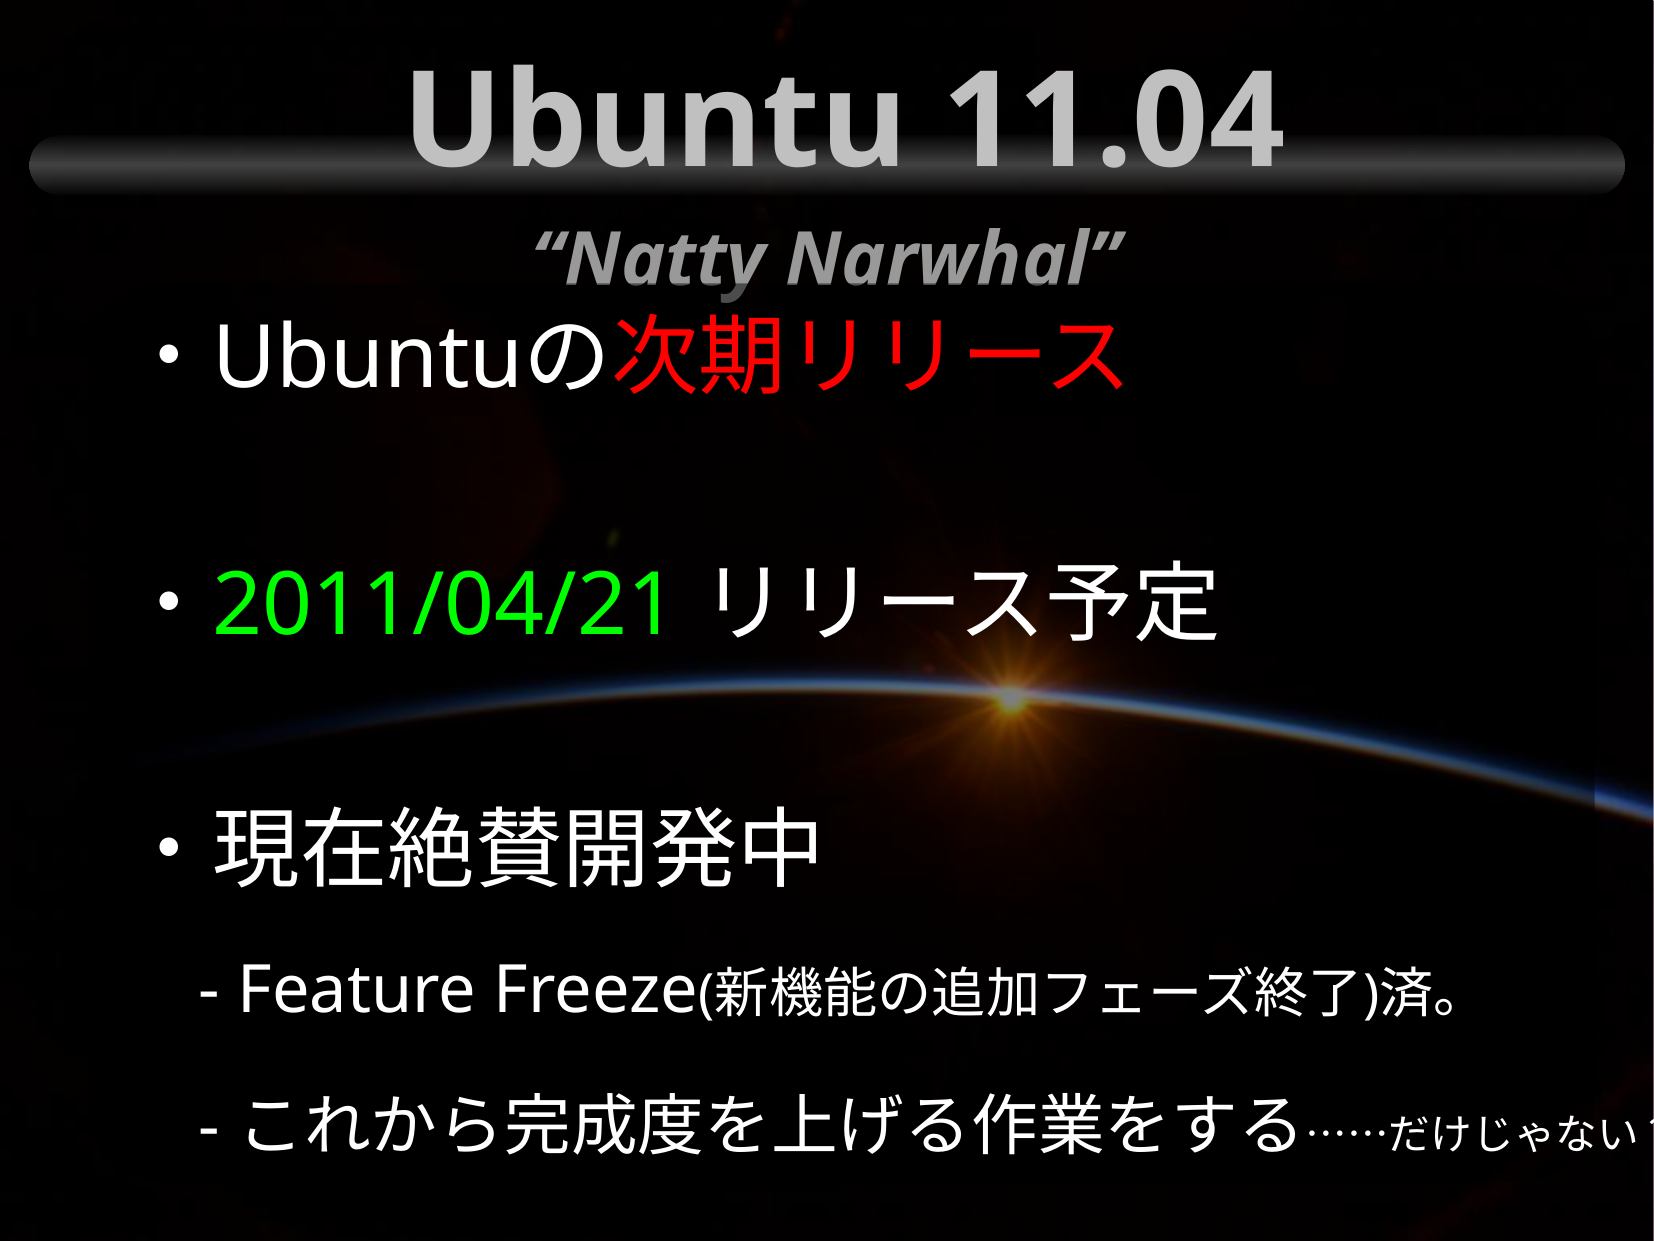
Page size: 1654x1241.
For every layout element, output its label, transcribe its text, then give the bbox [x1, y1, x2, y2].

picture [0, 0, 1654, 1241]
text_box Ubuntu 11.04 “Natty Narwhal” [29, 135, 1625, 195]
text_box ・Ubuntuの次期リリース ・2011/04/21 リリース予定 ・現在絶賛開発中 - Feature Freeze(新機能の追加フェーズ終了)済。 - これから完成度を上げる作業をする……だけじゃない？ [88, 283, 1595, 1182]
